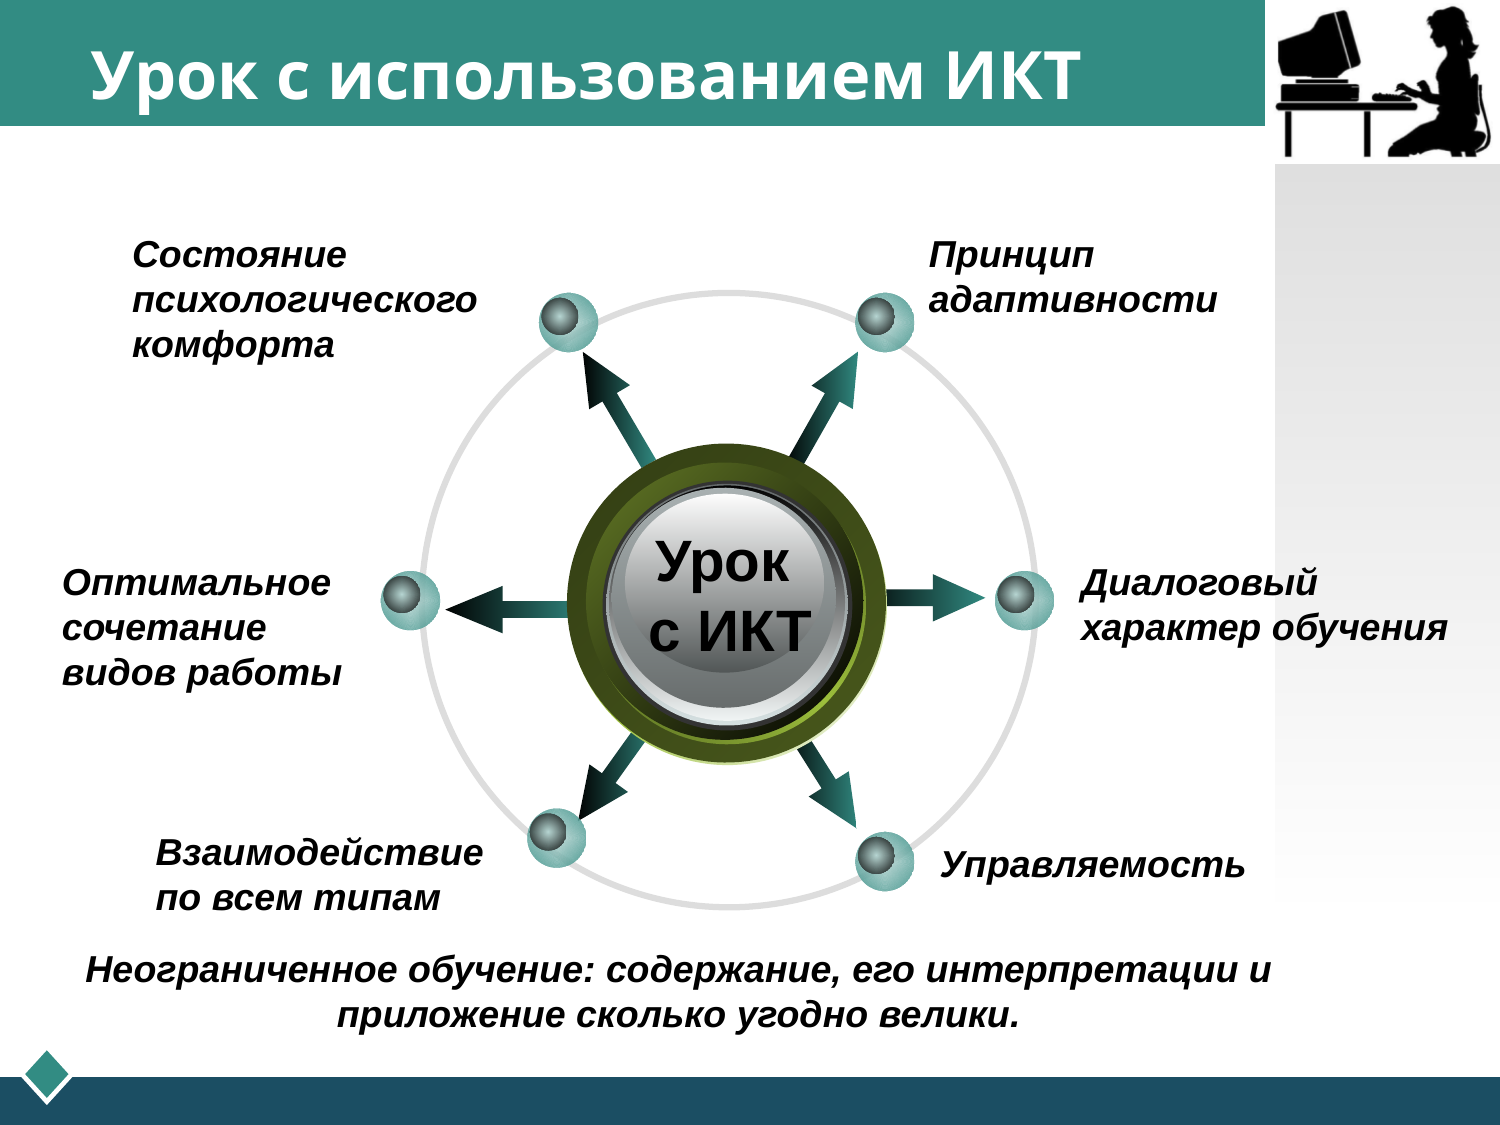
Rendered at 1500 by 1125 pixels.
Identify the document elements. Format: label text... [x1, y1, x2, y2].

text_box [855, 292, 914, 353]
text_box Урок с ИКТ [632, 515, 829, 673]
text_box Управляемость [914, 832, 1266, 893]
text_box [380, 571, 441, 631]
text_box Диалоговый характер обучения [1066, 550, 1468, 657]
text_box Состояние психологического комфорта [117, 222, 508, 375]
text_box Оптимальное сочетание видов работы [46, 550, 371, 703]
text_box [538, 292, 599, 353]
picture [1265, 0, 1500, 164]
text_box Принцип адаптивности [914, 222, 1237, 329]
title Урок с использованием ИКТ [75, 24, 1265, 118]
text_box [855, 831, 914, 892]
text_box Неограниченное обучение: содержание, его интерпретации и приложение сколько угодно велики. [70, 937, 1465, 1089]
text_box Взаимодействие по всем типам [140, 820, 503, 927]
text_box [445, 351, 986, 868]
text_box [995, 571, 1055, 631]
